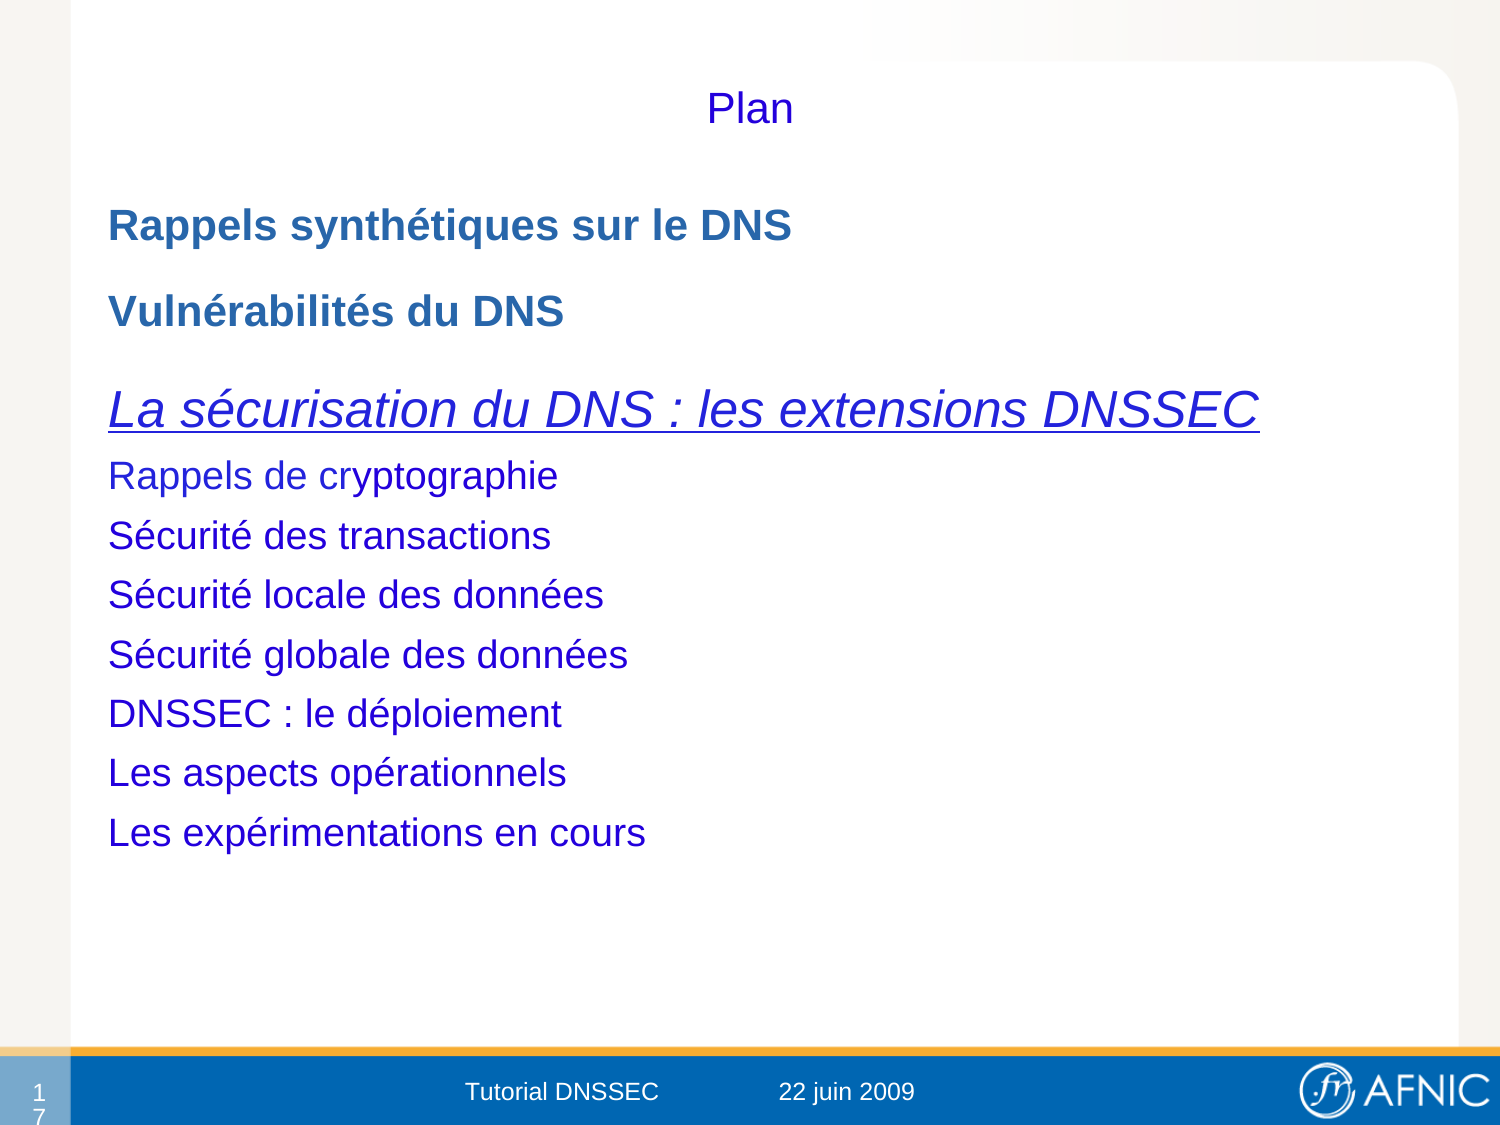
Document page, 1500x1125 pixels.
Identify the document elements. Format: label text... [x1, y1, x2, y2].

title Plan [110, 19, 1391, 192]
picture [0, 0, 1500, 1125]
list Rappels synthétiques sur le DNS Vulnérabilités du DNS La sécurisation du DNS : les extensions DNSSEC Rappels de cryptographie Sécurité des transactions Sécurité locale des données Sécurité globale des données DNSSEC : le déploiement Les aspects opérationnels Les expérimentations en cours [108, 192, 1450, 998]
